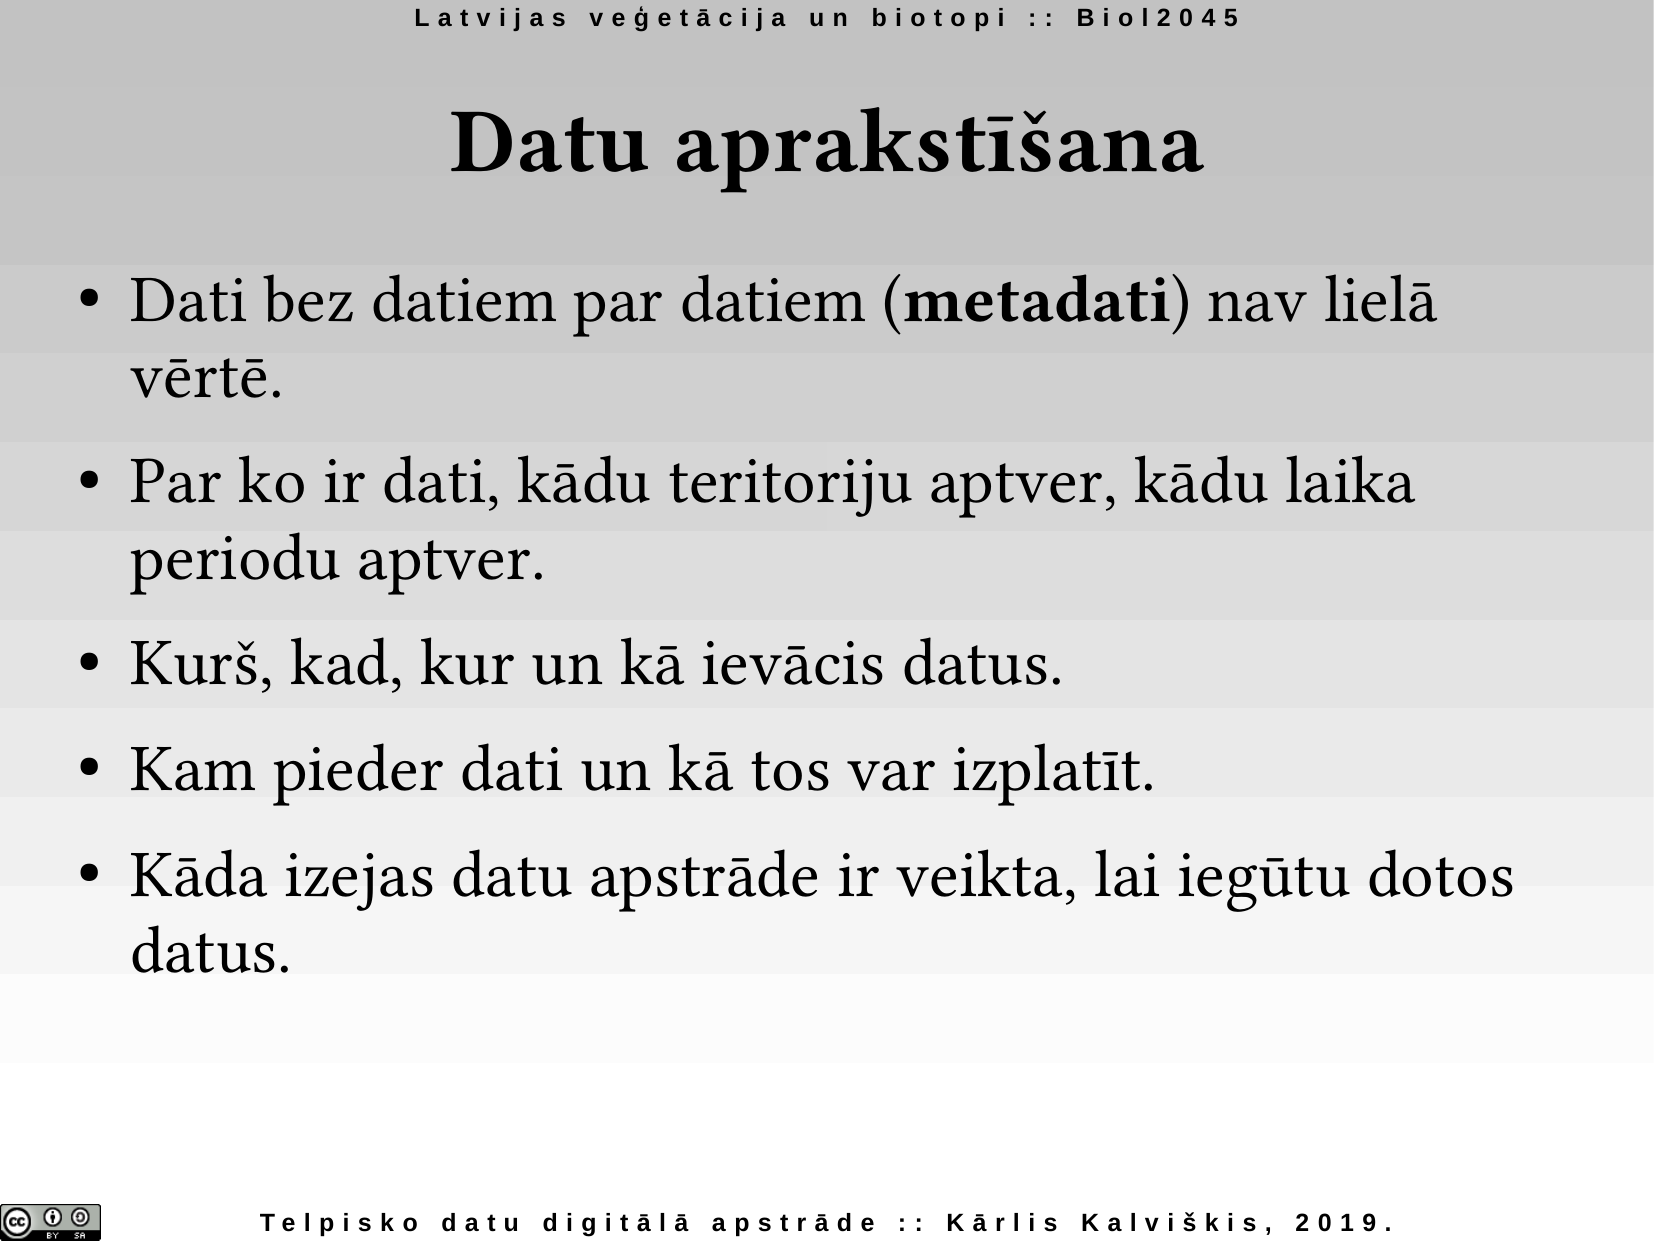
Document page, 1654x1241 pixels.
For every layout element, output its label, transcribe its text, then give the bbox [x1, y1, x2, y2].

list Dati bez datiem par datiem (metadati) nav lielā vērtē. Par ko ir dati, kādu teritoriju aptver, kādu laika periodu aptver. Kurš, kad, kur un kā ievācis datus. Kam pieder dati un kā tos var izplatīt. Kāda izejas datu apstrāde ir veikta, lai iegūtu dotos datus. [59, 261, 1596, 986]
picture [0, 0, 1654, 1241]
title Datu aprakstīšana [59, 37, 1596, 246]
